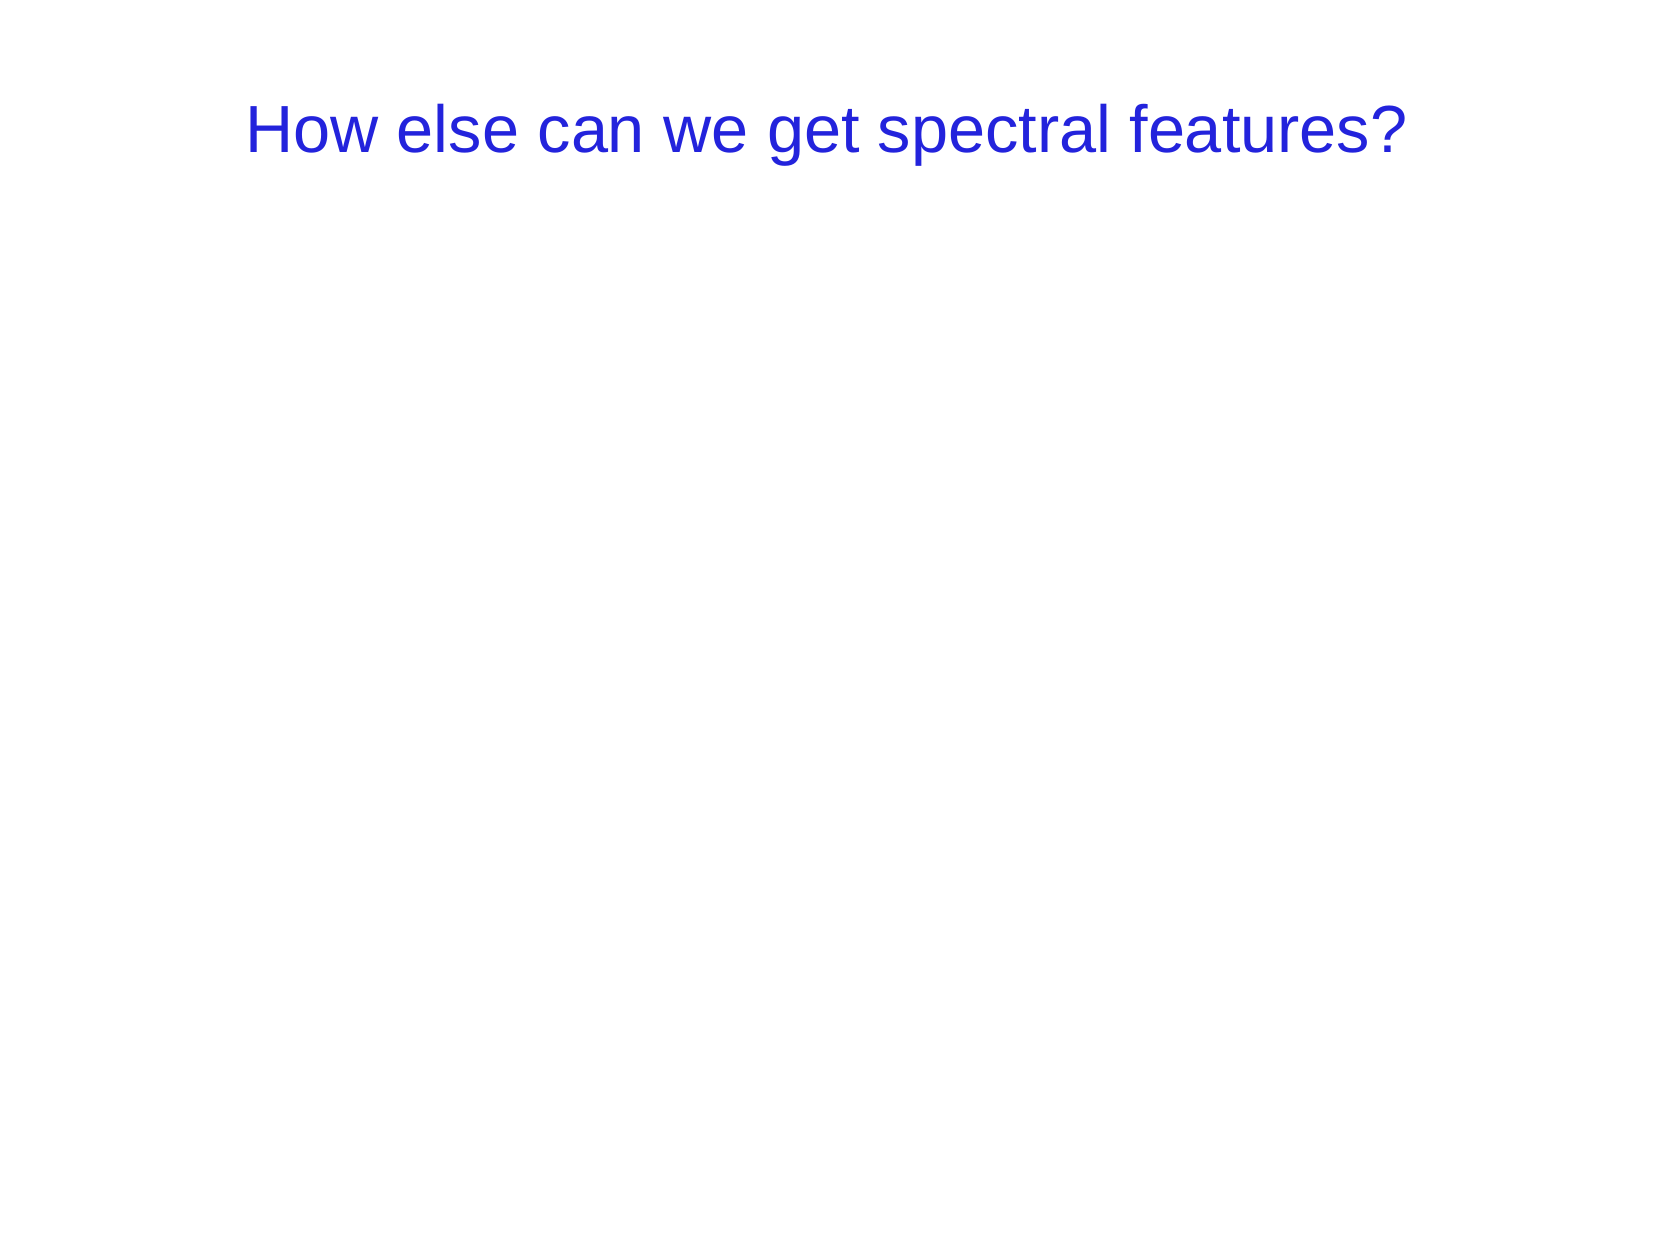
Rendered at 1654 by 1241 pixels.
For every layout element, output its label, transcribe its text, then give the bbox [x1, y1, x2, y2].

title How else can we get spectral features? [82, 25, 1571, 233]
